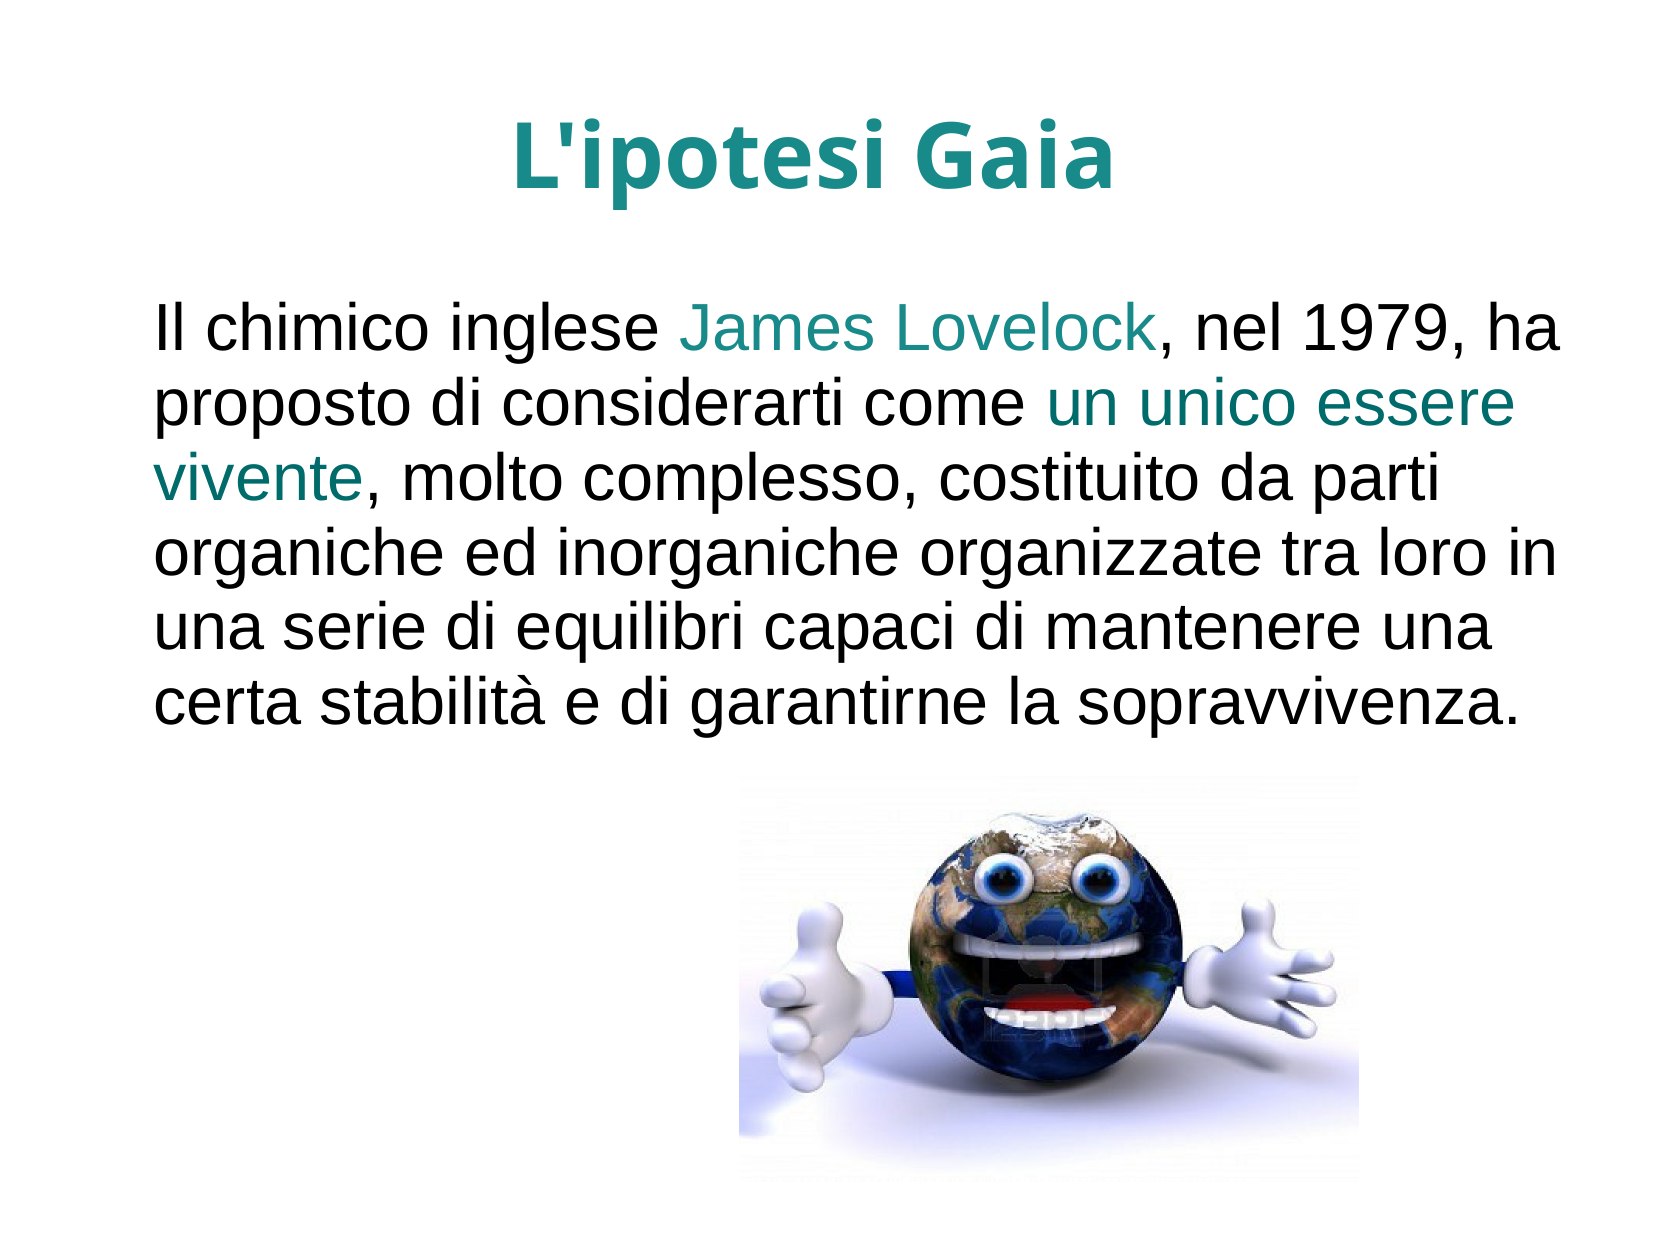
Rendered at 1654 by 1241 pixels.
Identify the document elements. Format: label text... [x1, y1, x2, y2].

list Il chimico inglese James Lovelock, nel 1979, ha proposto di considerarti come un unico essere vivente, molto complesso, costituito da parti organiche ed inorganiche organizzate tra loro in una serie di equilibri capaci di mantenere una certa stabilità e di garantirne la sopravvivenza. [82, 290, 1571, 1109]
picture [739, 775, 1359, 1182]
title L'ipotesi Gaia [82, 49, 1571, 257]
